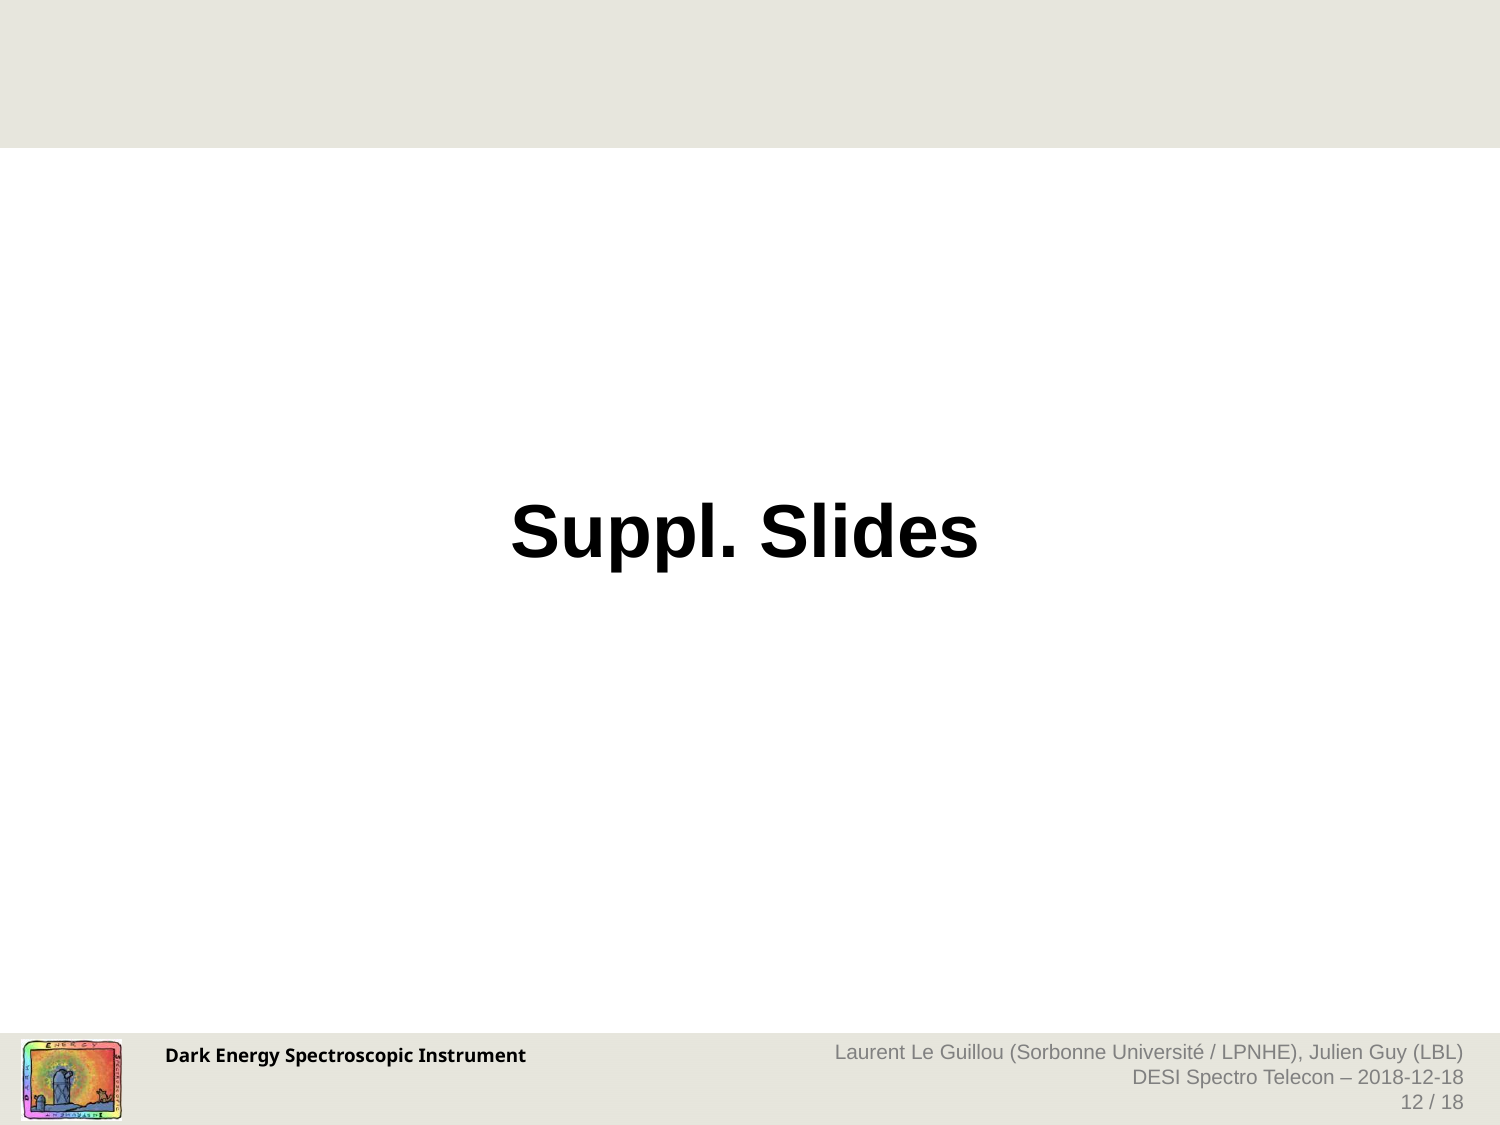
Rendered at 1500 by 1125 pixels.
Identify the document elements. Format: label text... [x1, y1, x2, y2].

picture [0, 1033, 1500, 1125]
text_box Suppl. Slides [496, 481, 1205, 581]
picture [0, 0, 1500, 148]
